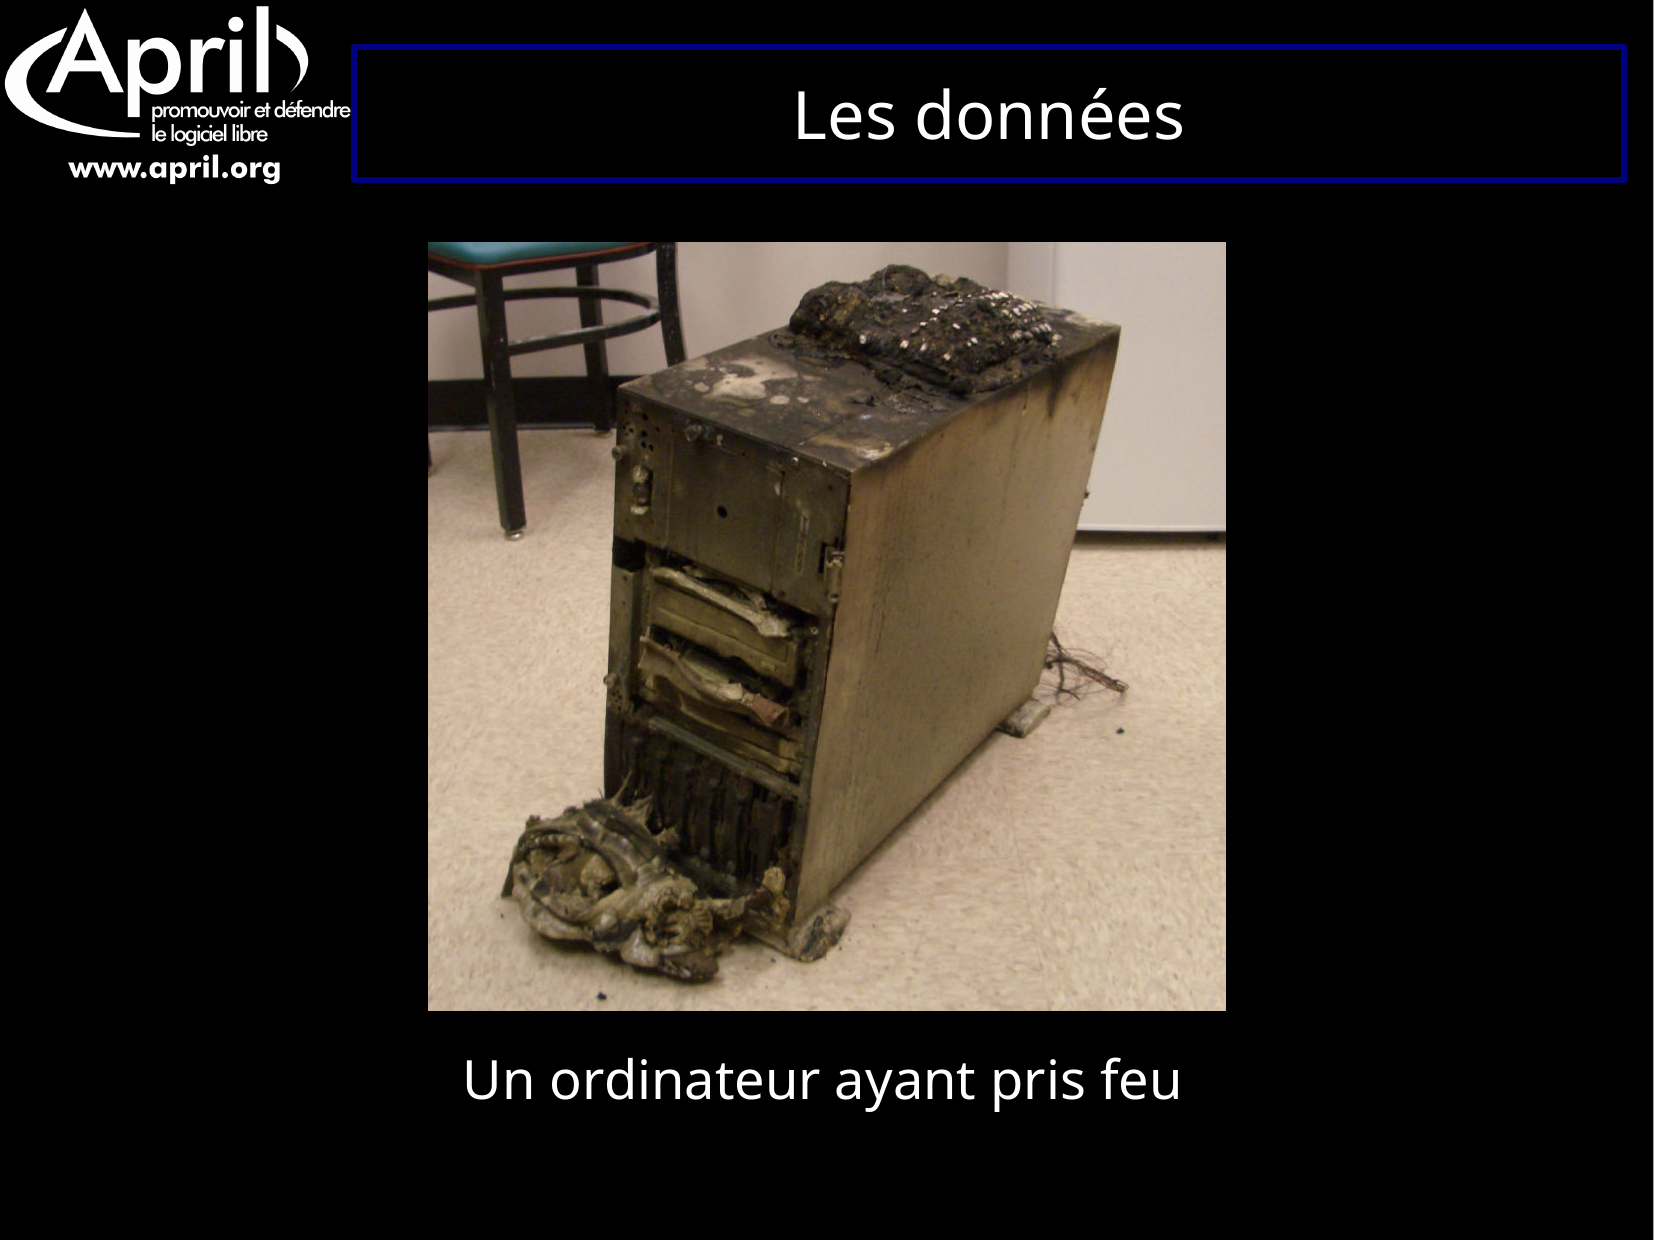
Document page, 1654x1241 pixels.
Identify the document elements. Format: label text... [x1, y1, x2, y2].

picture [428, 242, 1226, 1011]
title Les données [354, 47, 1625, 181]
text_box Un ordinateur ayant pris feu [188, 1034, 1459, 1113]
picture [0, 0, 355, 200]
